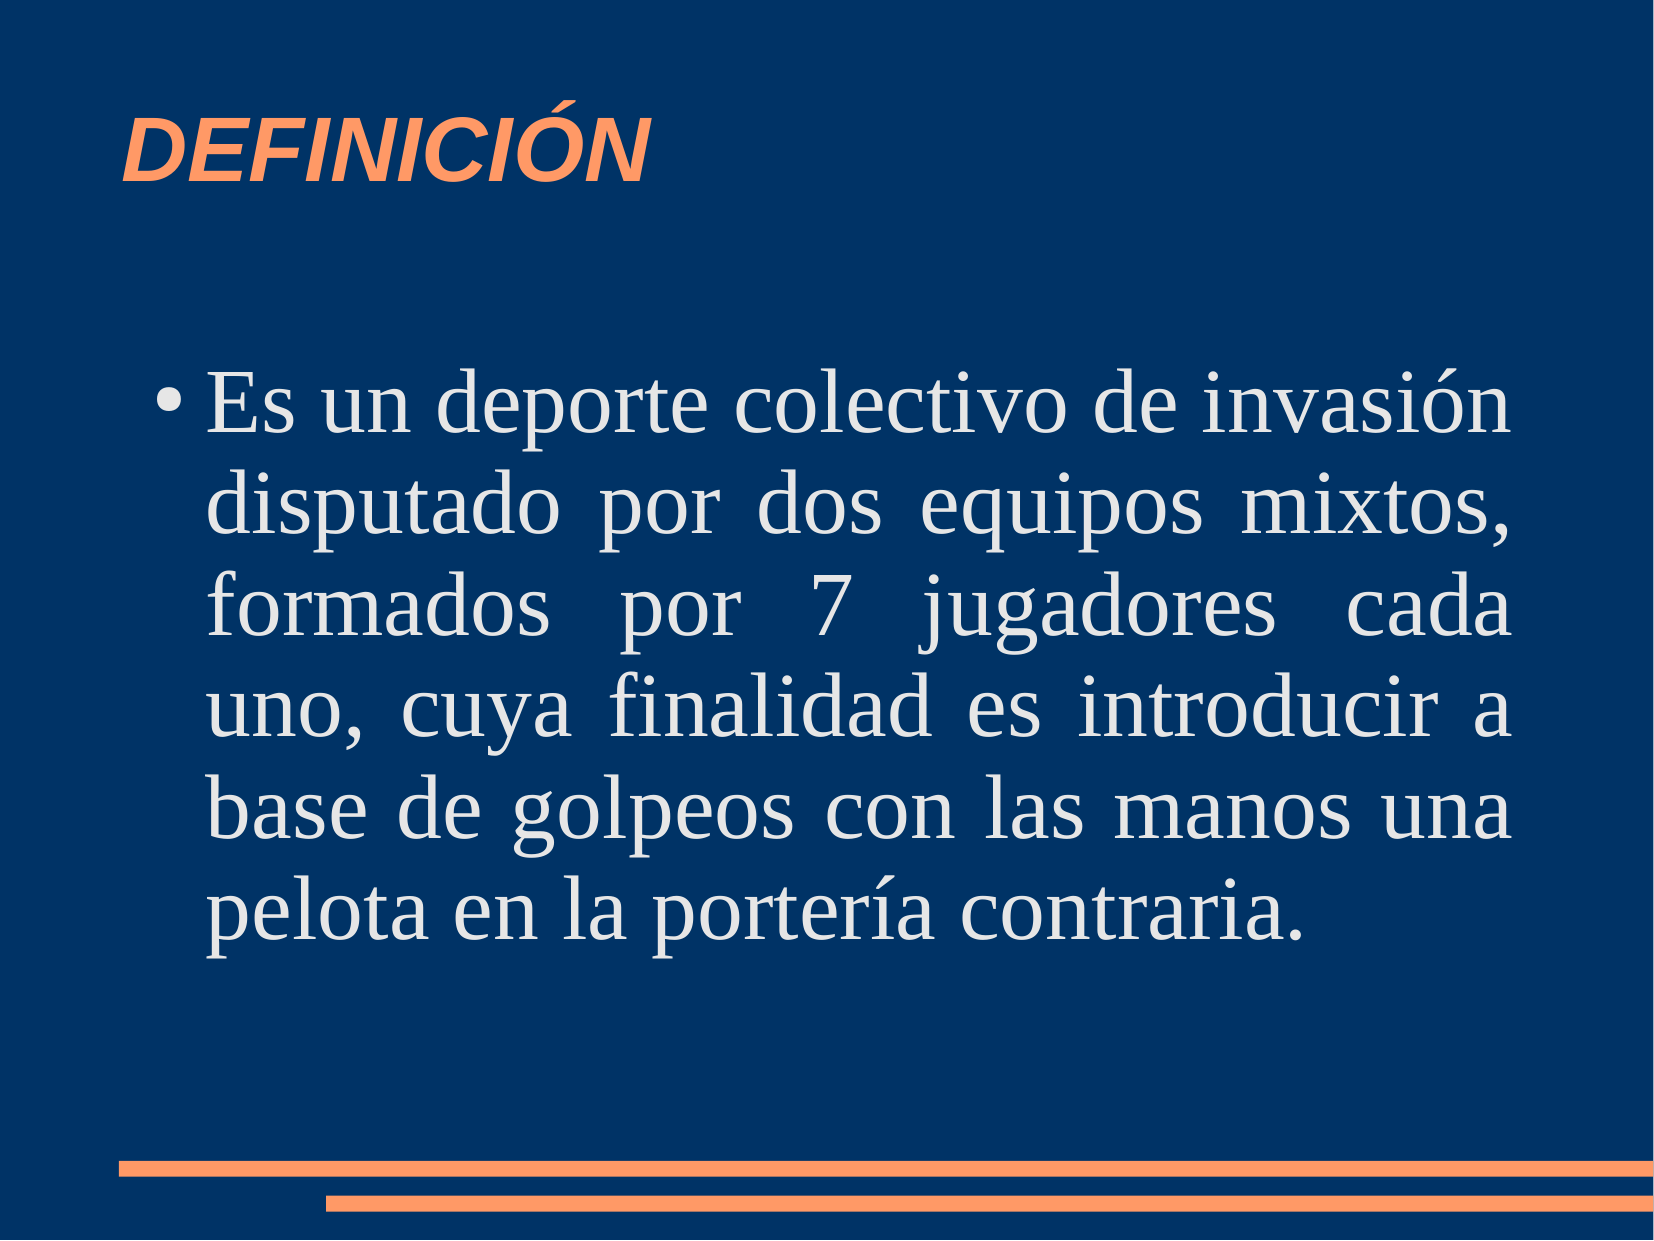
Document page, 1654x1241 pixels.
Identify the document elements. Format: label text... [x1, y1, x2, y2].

title DEFINICIÓN [121, 46, 1534, 254]
list Es un deporte colectivo de invasión disputado por dos equipos mixtos, formados por 7 jugadores cada uno, cuya finalidad es introducir a base de golpeos con las manos una pelota en la portería contraria. [134, 350, 1516, 1133]
